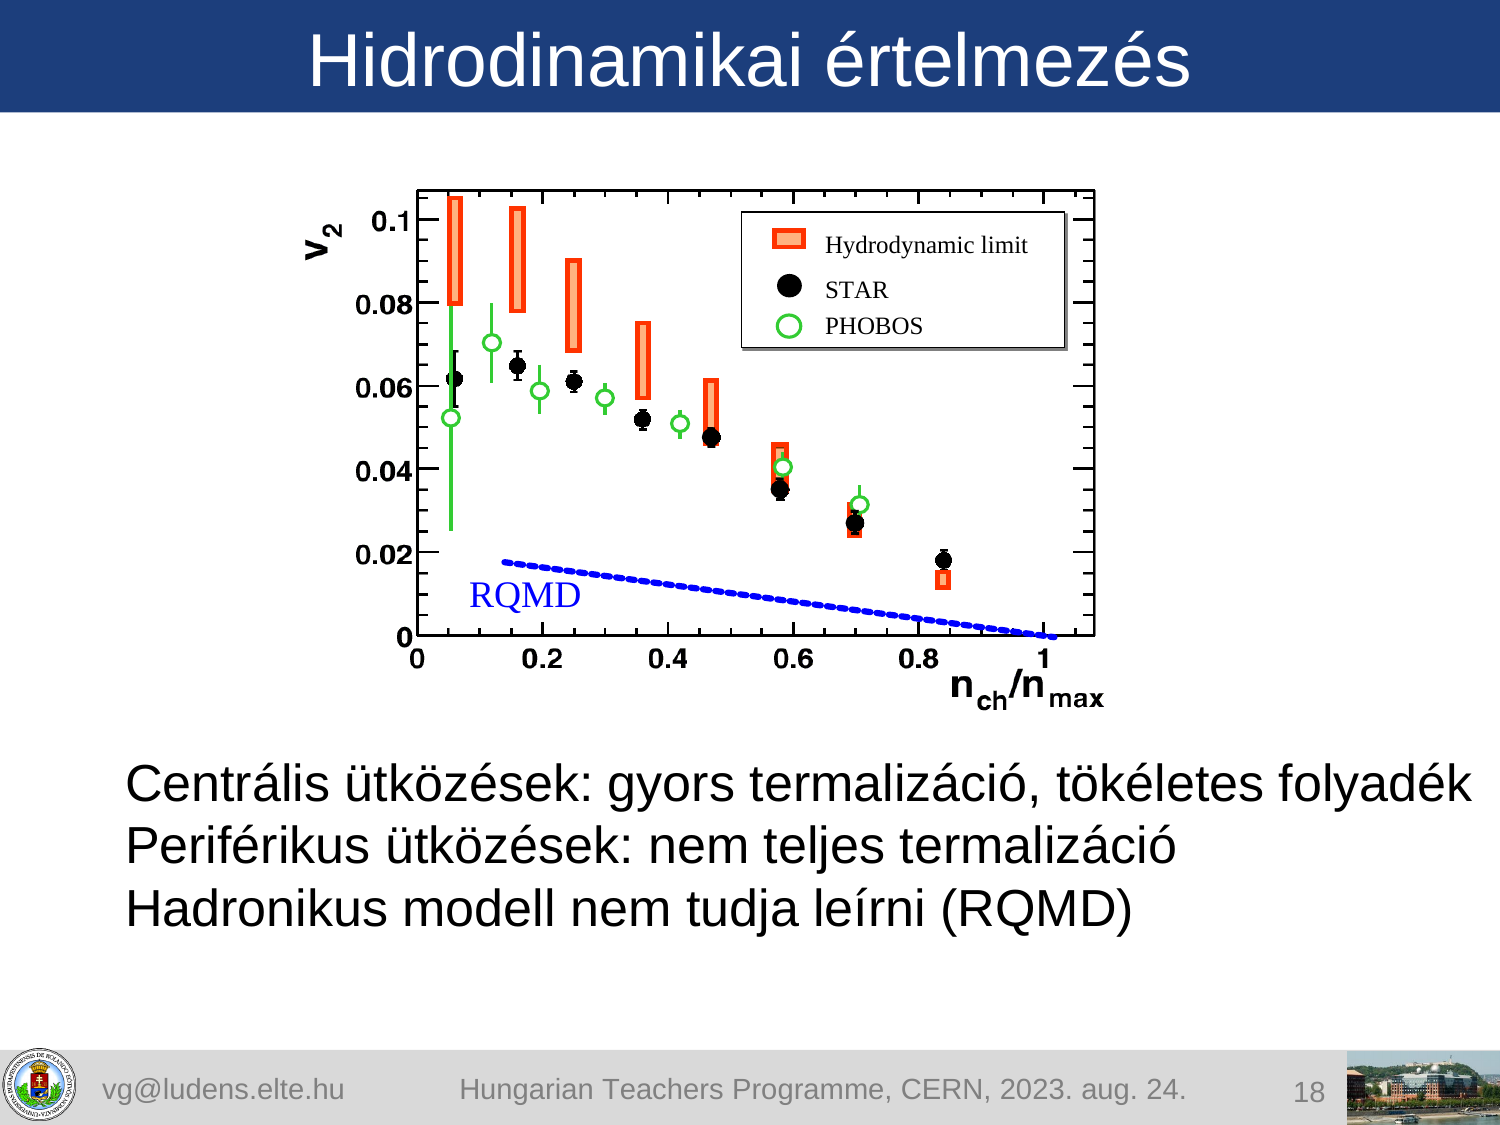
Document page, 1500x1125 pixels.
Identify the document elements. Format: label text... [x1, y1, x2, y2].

text_box [770, 444, 792, 498]
text_box RQMD [454, 562, 618, 623]
text_box [774, 230, 804, 248]
text_box [857, 513, 865, 536]
text_box [937, 572, 949, 588]
text_box [777, 314, 801, 338]
text_box [596, 389, 614, 406]
title Hidrodinamikai értelmezés [0, 0, 1500, 113]
text_box Centrális ütközések: gyors termalizáció, tökéletes folyadék Periférikus ütközések: nem teljes termalizáció Hadronikus modell nem tudja leírni (RQMD) [109, 741, 1490, 945]
text_box [449, 197, 461, 304]
text_box [777, 274, 802, 297]
text_box [701, 380, 721, 445]
text_box Hydrodynamic limit STAR PHOBOS [741, 212, 1065, 348]
text_box [531, 382, 549, 399]
picture [2, 1048, 76, 1121]
text_box [845, 496, 869, 536]
text_box [567, 260, 580, 351]
text_box [442, 409, 460, 427]
picture [304, 187, 1105, 711]
text_box [483, 334, 501, 351]
picture [1347, 1051, 1500, 1125]
text_box [511, 208, 524, 311]
text_box [671, 415, 689, 432]
text_box [637, 322, 649, 398]
